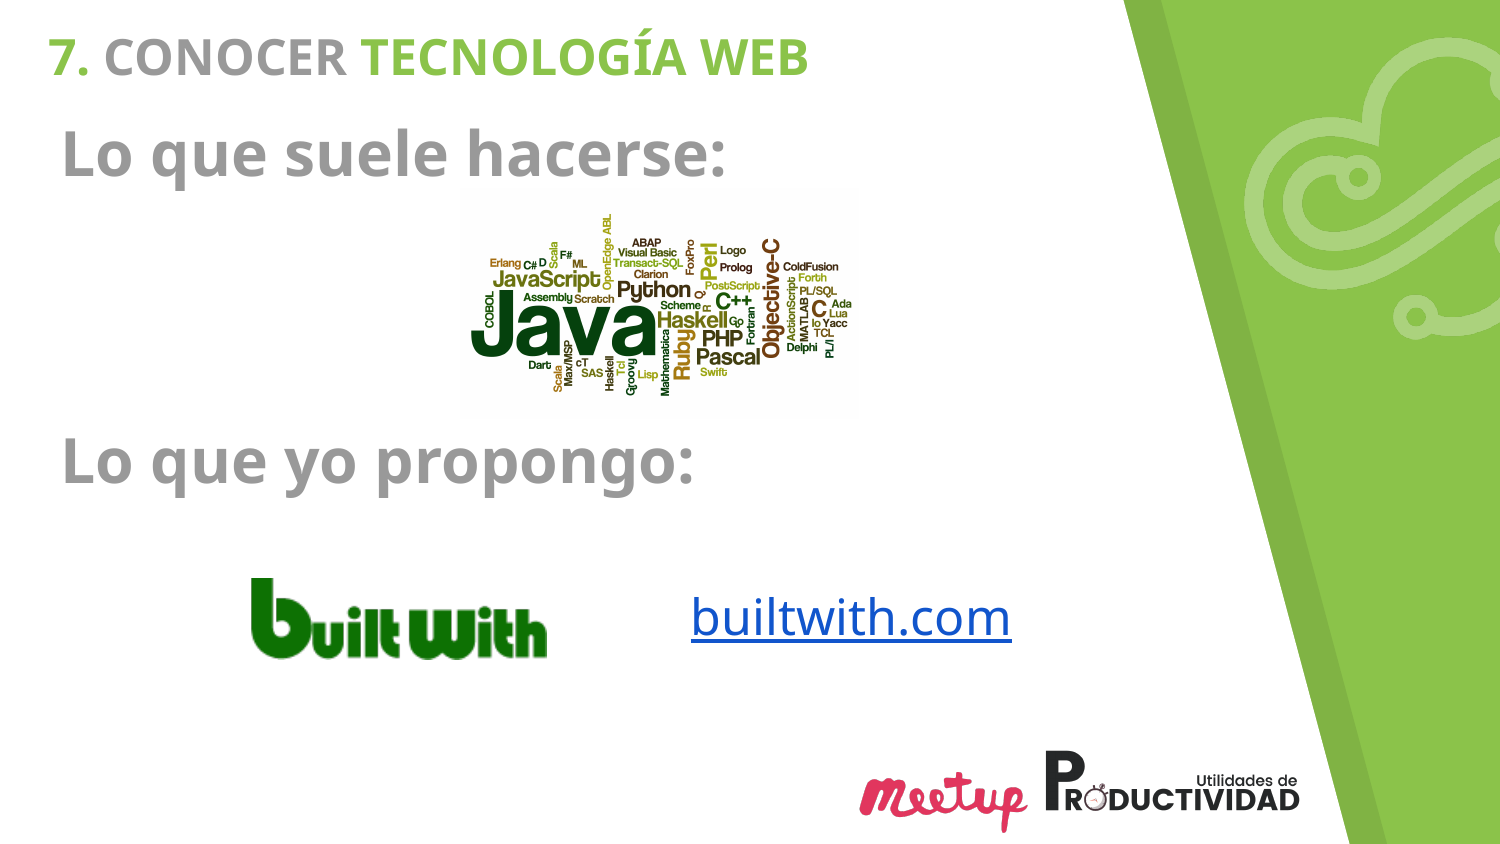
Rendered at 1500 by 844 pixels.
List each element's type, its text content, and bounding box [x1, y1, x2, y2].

title builtwith.com [675, 576, 1179, 662]
picture [1042, 746, 1302, 811]
picture [858, 769, 1030, 835]
picture [1236, 23, 1500, 351]
title 7. CONOCER TECNOLOGÍA WEB [33, 17, 1124, 94]
title Lo que suele hacerse: [45, 107, 794, 197]
picture [250, 578, 547, 660]
title Lo que yo propongo: [45, 403, 883, 515]
picture [460, 188, 859, 419]
